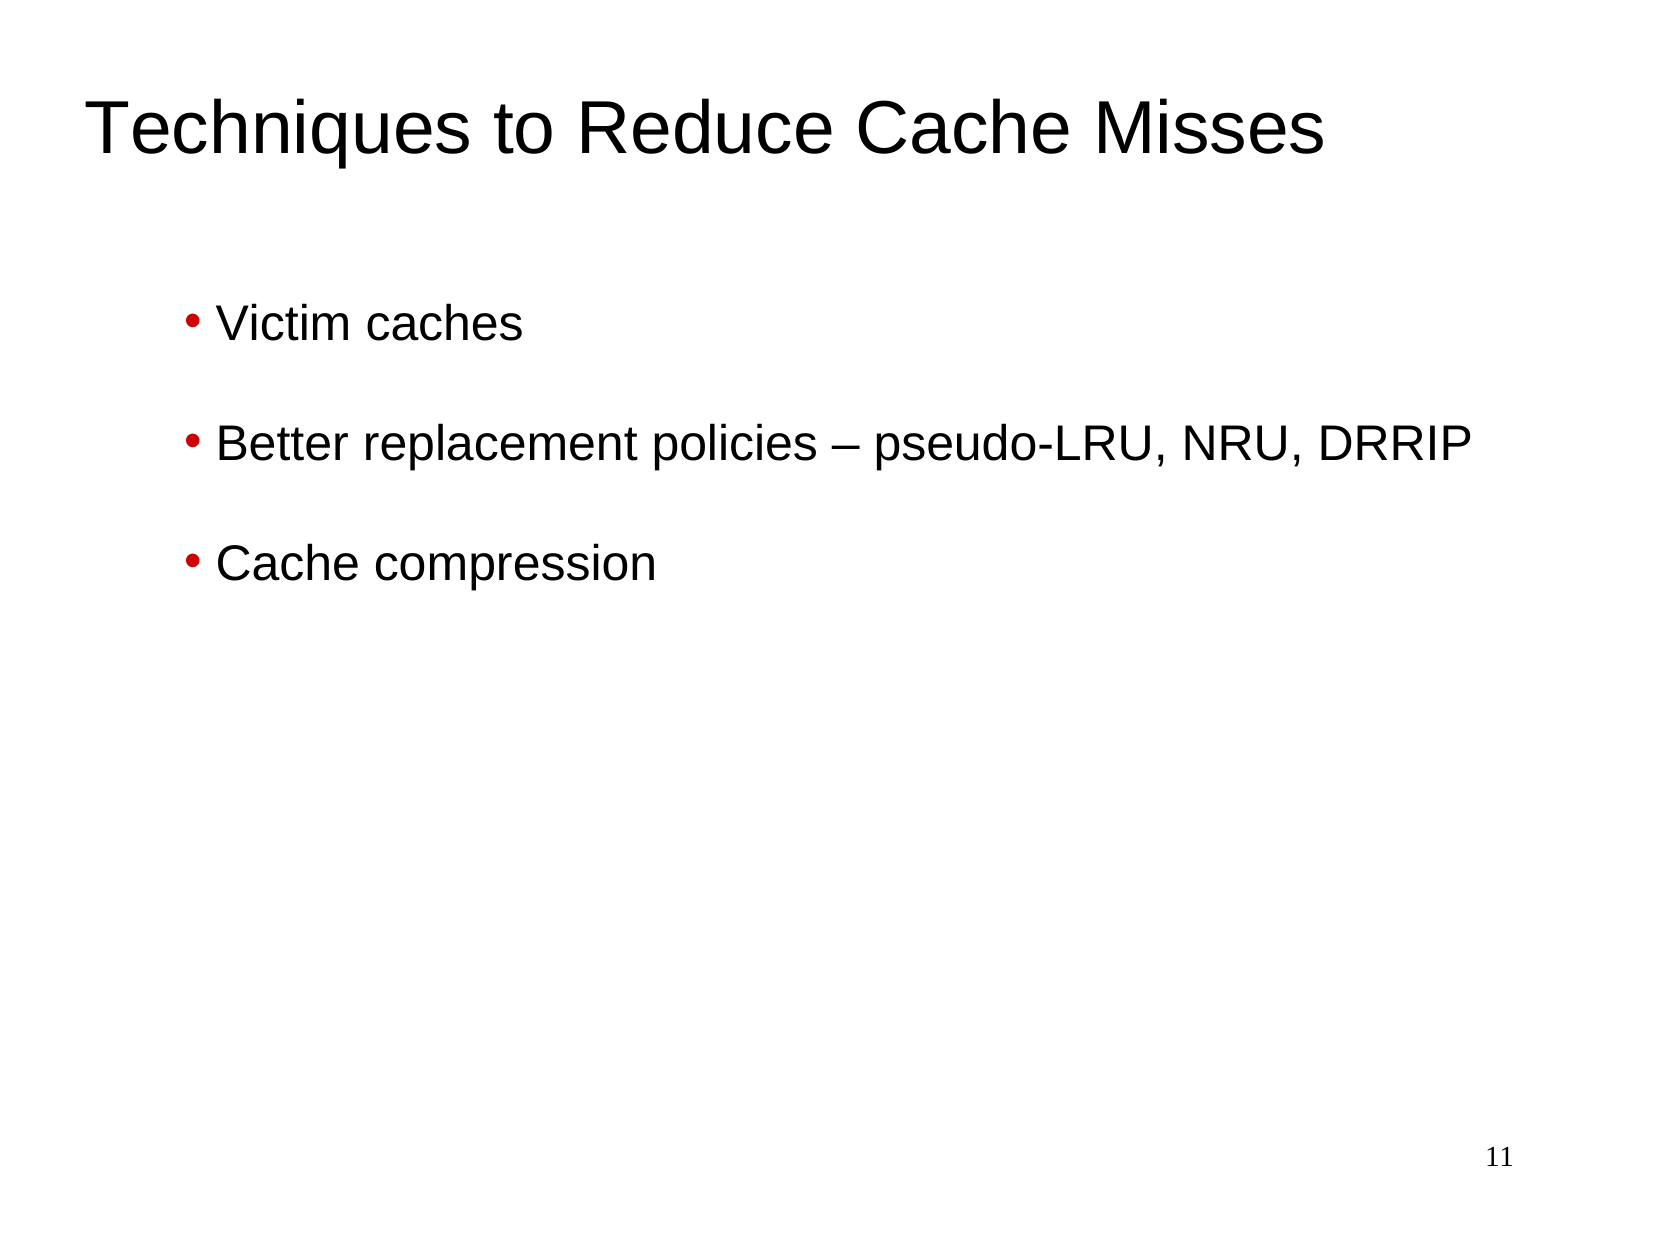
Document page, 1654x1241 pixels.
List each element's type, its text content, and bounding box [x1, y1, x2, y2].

text_box Victim caches Better replacement policies – pseudo-LRU, NRU, DRRIP Cache compression [169, 282, 1489, 599]
text_box <number> [1184, 1129, 1530, 1213]
text_box Techniques to Reduce Cache Misses [69, 71, 1343, 177]
